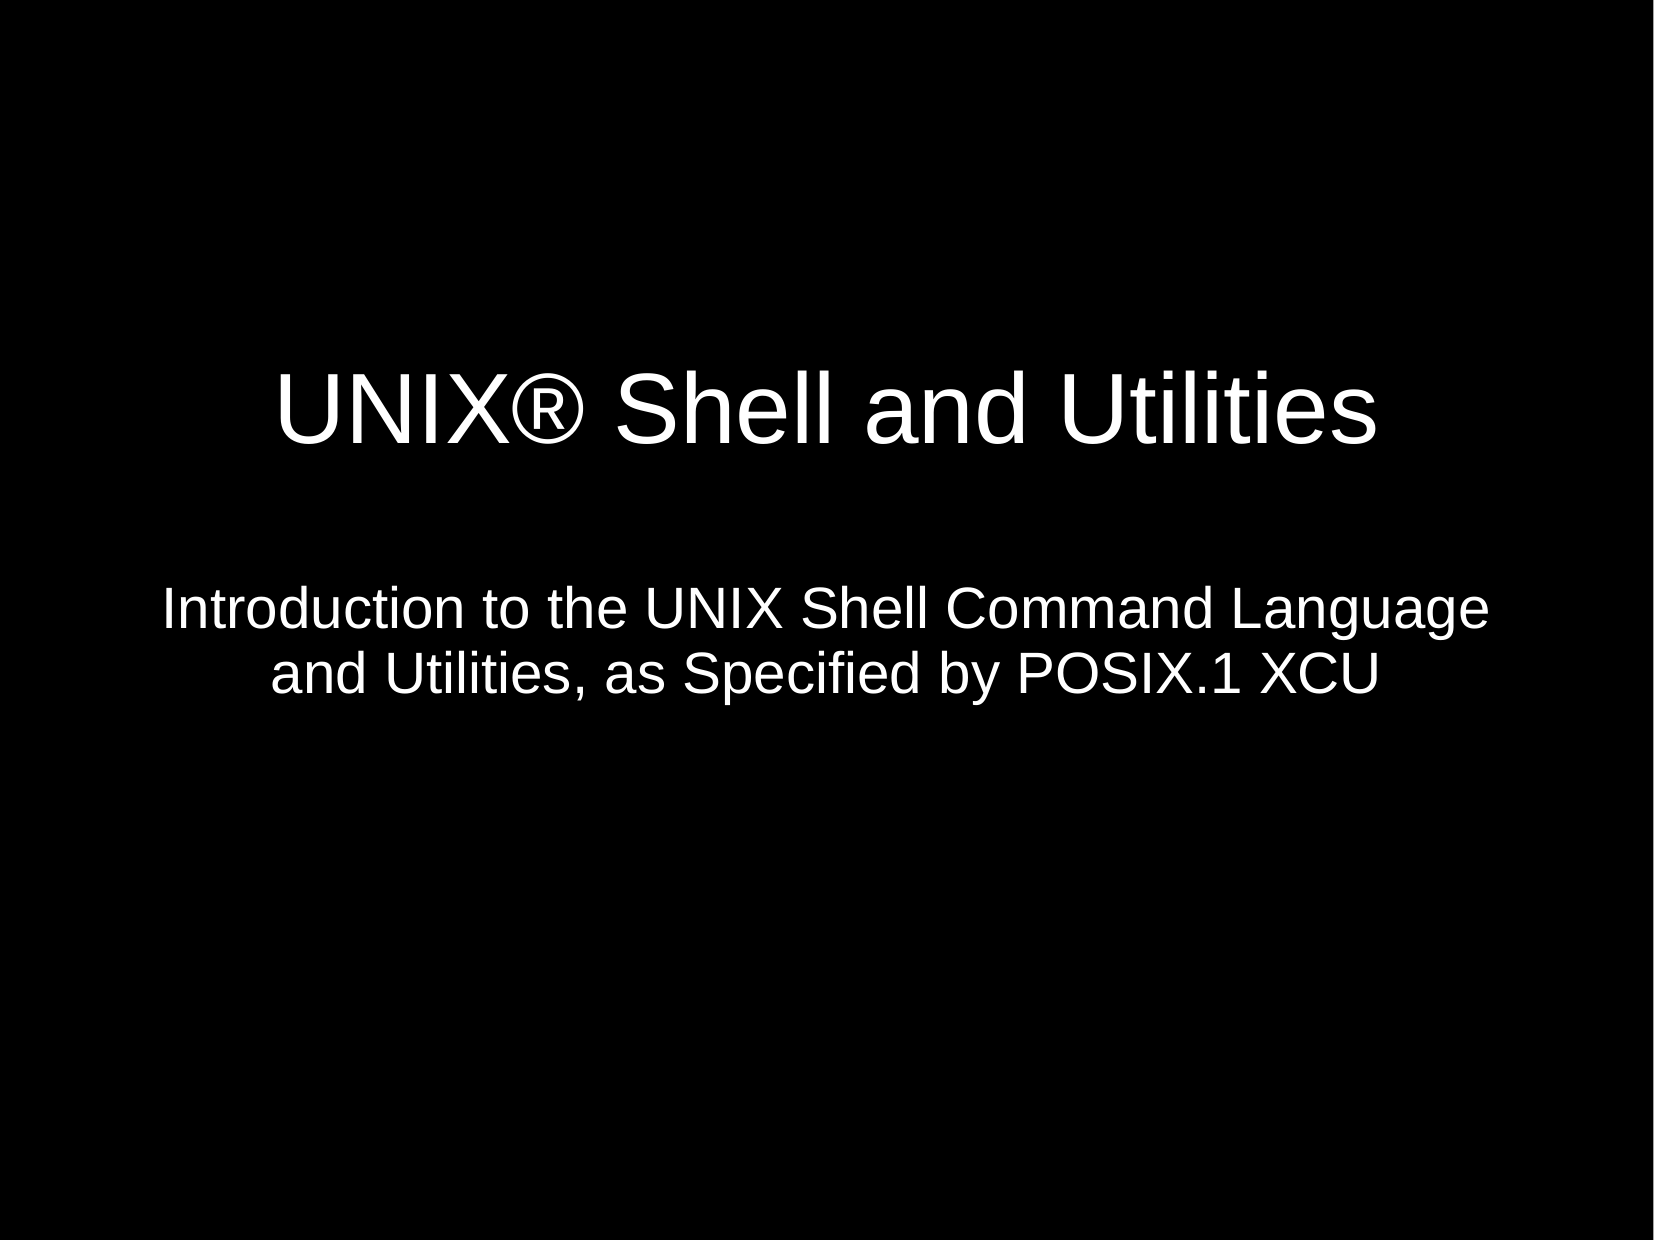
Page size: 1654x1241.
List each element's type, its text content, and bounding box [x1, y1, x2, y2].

subtitle UNIX® Shell and Utilities Introduction to the UNIX Shell Command Language and Utilities, as Specified by POSIX.1 XCU [82, 49, 1571, 1010]
